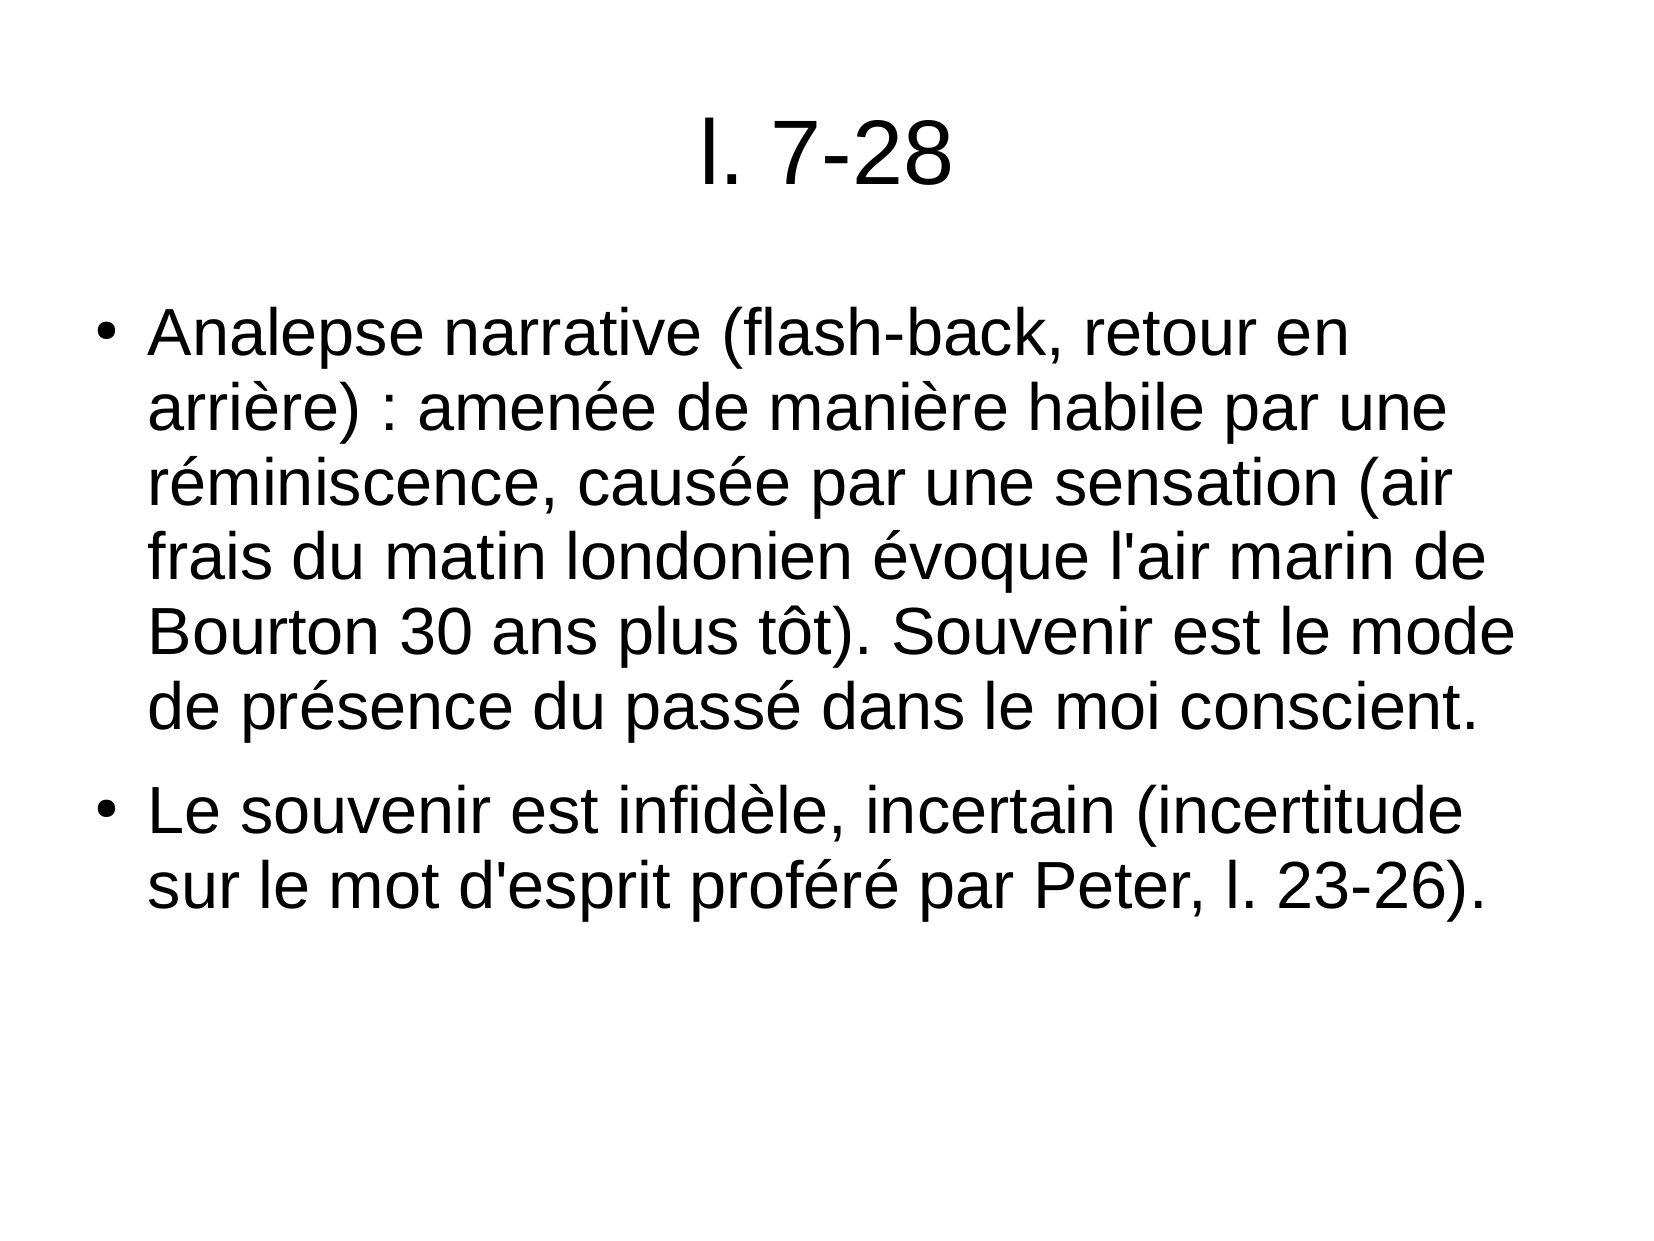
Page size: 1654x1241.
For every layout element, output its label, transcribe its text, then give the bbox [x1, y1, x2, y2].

title l. 7-28 [82, 49, 1571, 257]
list Analepse narrative (flash-back, retour en arrière) : amenée de manière habile par une réminiscence, causée par une sensation (air frais du matin londonien évoque l'air marin de Bourton 30 ans plus tôt). Souvenir est le mode de présence du passé dans le moi conscient. Le souvenir est infidèle, incertain (incertitude sur le mot d'esprit proféré par Peter, l. 23-26). [76, 295, 1565, 1015]
